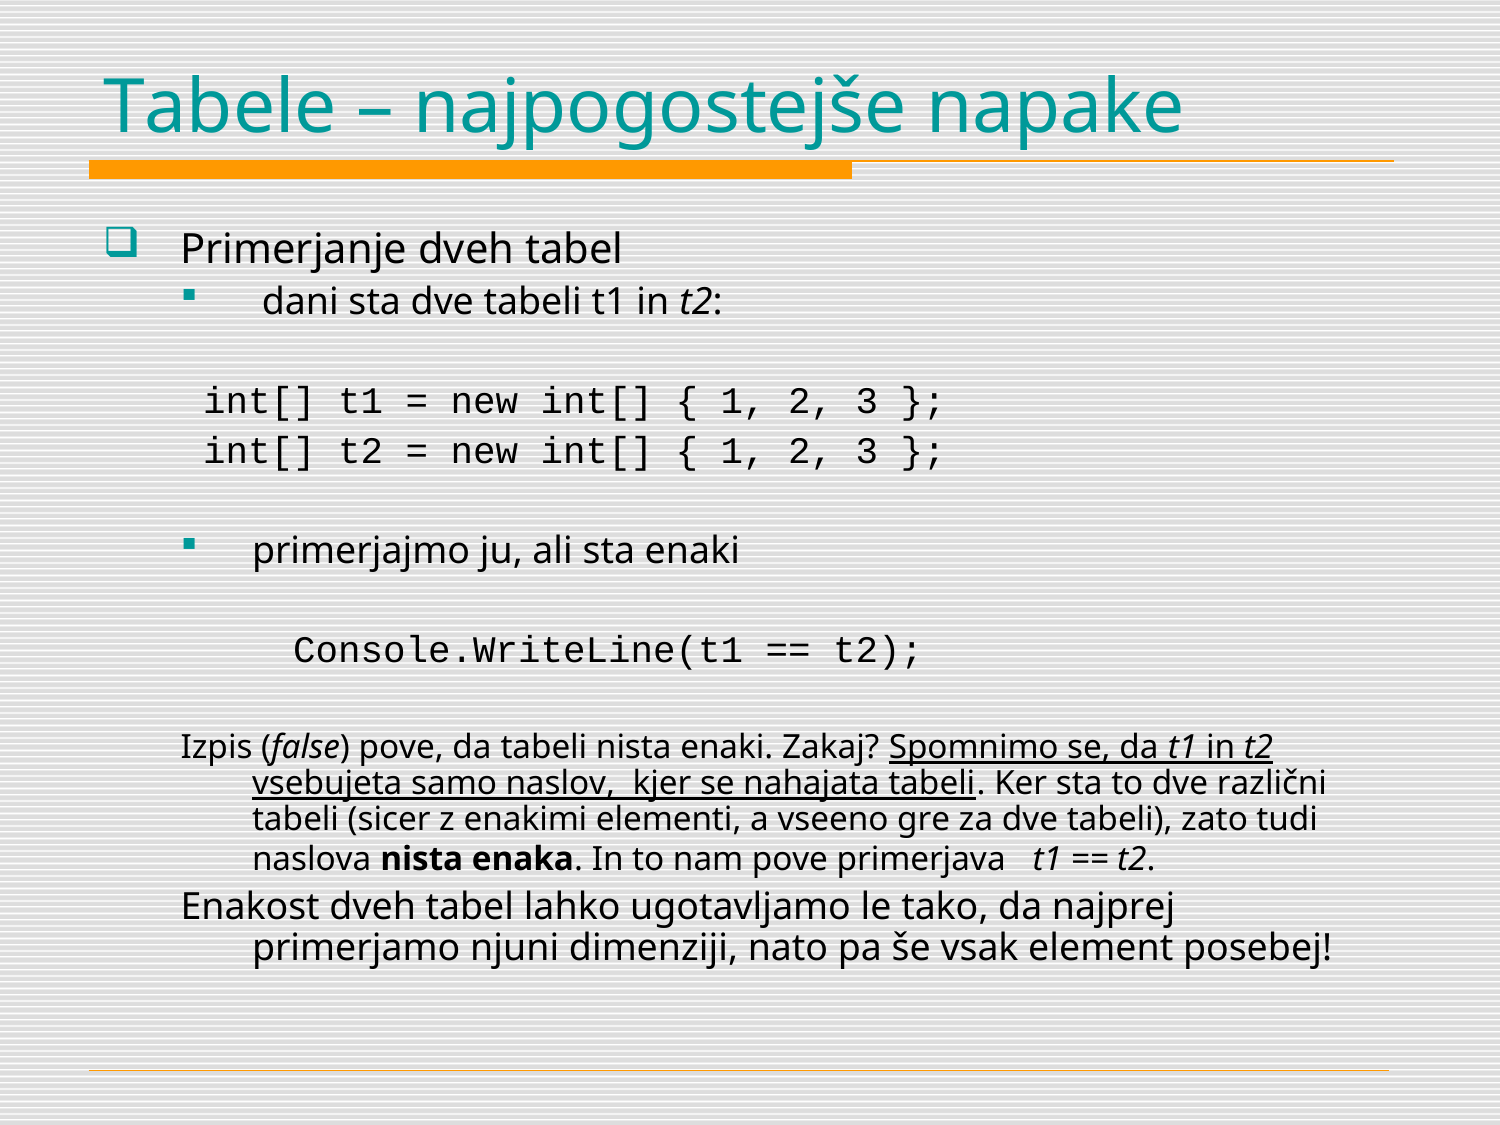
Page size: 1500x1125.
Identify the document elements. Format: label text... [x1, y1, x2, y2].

picture [0, 0, 1500, 1125]
list Primerjanje dveh tabel dani sta dve tabeli t1 in t2: int[] t1 = new int[] { 1, 2, 3 }; int[] t2 = new int[] { 1, 2, 3 }; primerjajmo ju, ali sta enaki Console.WriteLine(t1 == t2); Izpis (false) pove, da tabeli nista enaki. Zakaj? Spomnimo se, da t1 in t2 vsebujeta samo naslov, kjer se nahajata tabeli. Ker sta to dve različni tabeli (sicer z enakimi elementi, a vseeno gre za dve tabeli), zato tudi naslova nista enaka. In to nam pove primerjava t1 == t2. Enakost dveh tabel lahko ugotavljamo le tako, da najprej primerjamo njuni dimenziji, nato pa še vsak element posebej! [88, 220, 1401, 1059]
title Tabele – najpogostejše napake [88, 42, 1401, 155]
